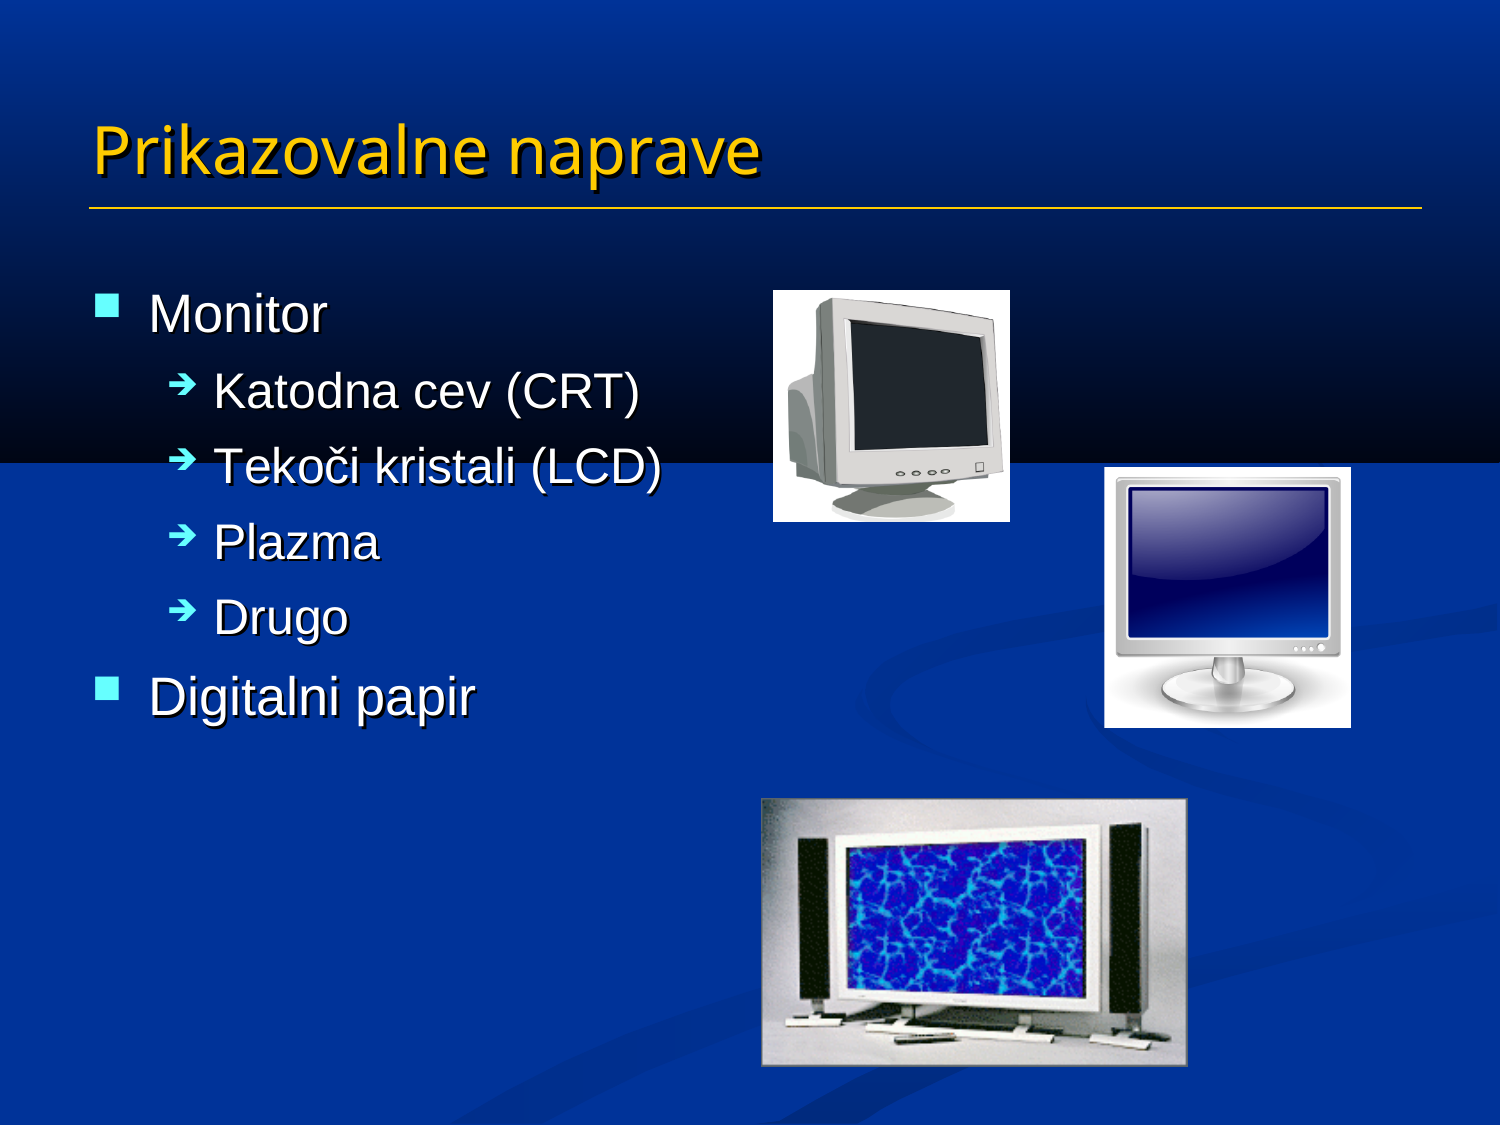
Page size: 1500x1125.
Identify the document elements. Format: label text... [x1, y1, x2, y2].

list Monitor Katodna cev (CRT) Tekoči kristali (LCD) Plazma Drugo Digitalni papir [76, 267, 1459, 1059]
picture [1104, 467, 1351, 728]
picture [761, 798, 1188, 1067]
text_box Prikazovalne naprave [76, 54, 1352, 242]
picture [773, 290, 1010, 522]
